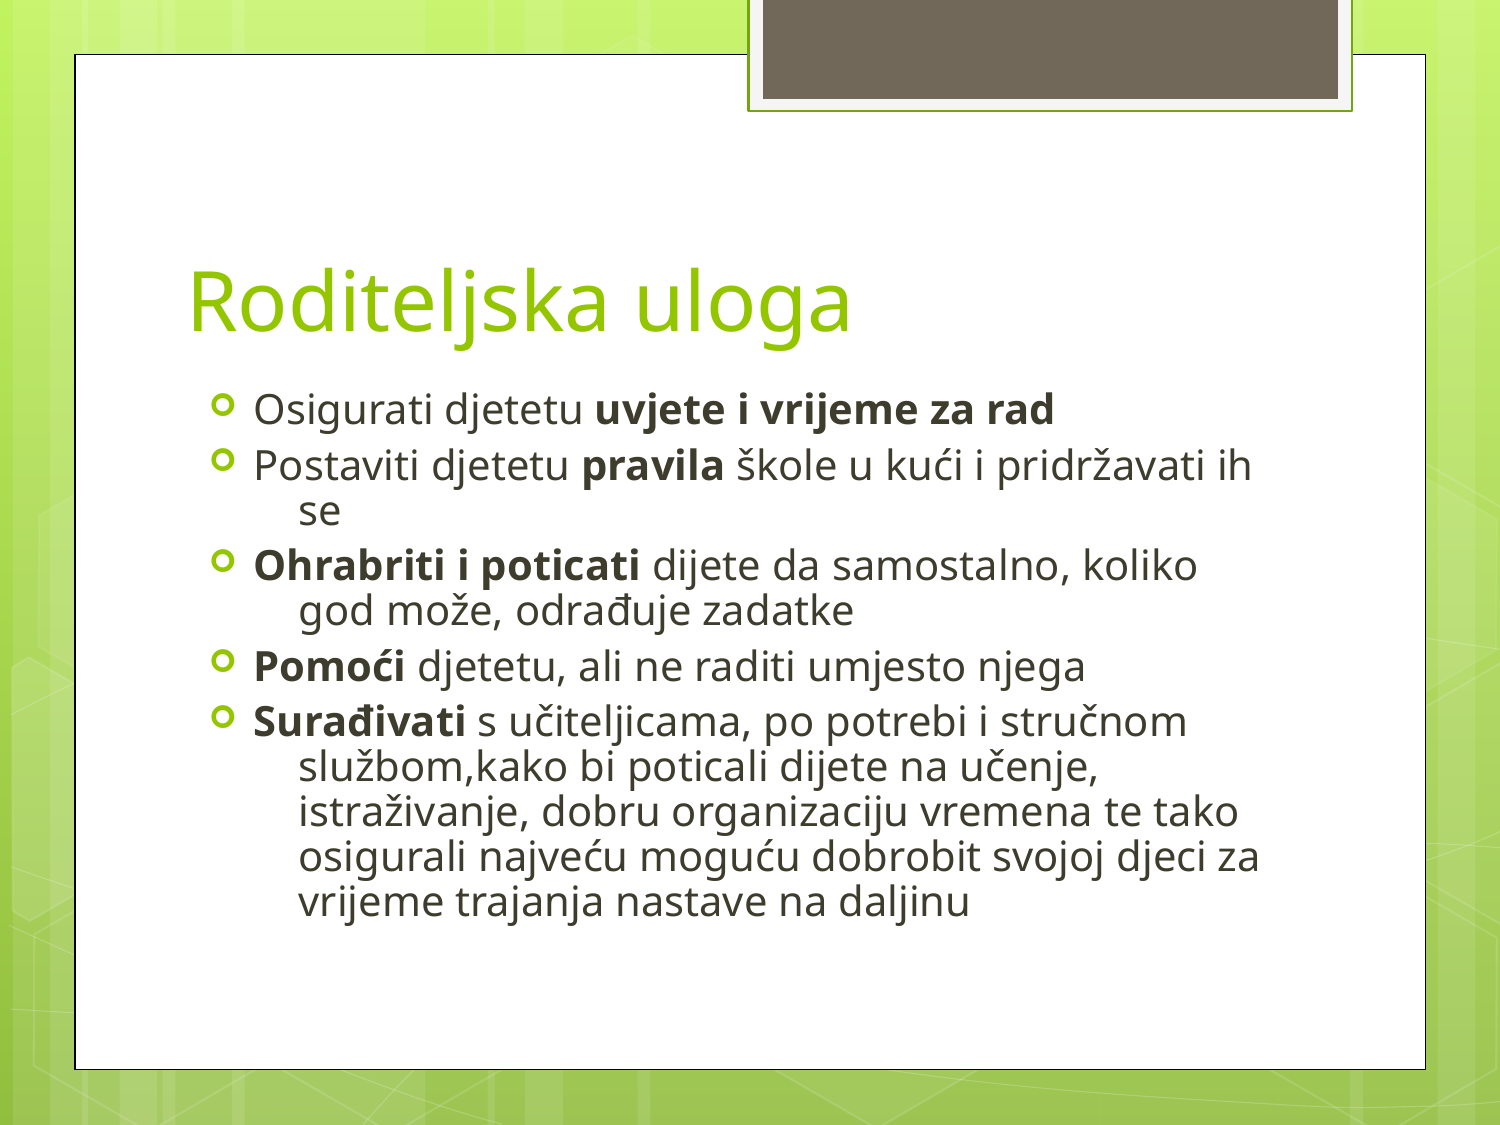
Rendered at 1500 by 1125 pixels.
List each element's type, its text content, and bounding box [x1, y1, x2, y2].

list Osigurati djetetu uvjete i vrijeme za rad Postaviti djetetu pravila škole u kući i pridržavati ih se Ohrabriti i poticati dijete da samostalno, koliko god može, odrađuje zadatke Pomoći djetetu, ali ne raditi umjesto njega Surađivati s učiteljicama, po potrebi i stručnom službom,kako bi poticali dijete na učenje, istraživanje, dobru organizaciju vremena te tako osigurali najveću moguću dobrobit svojoj djeci za vrijeme trajanja nastave na daljinu [171, 381, 1283, 957]
title Roditeljska uloga [171, 168, 1324, 357]
